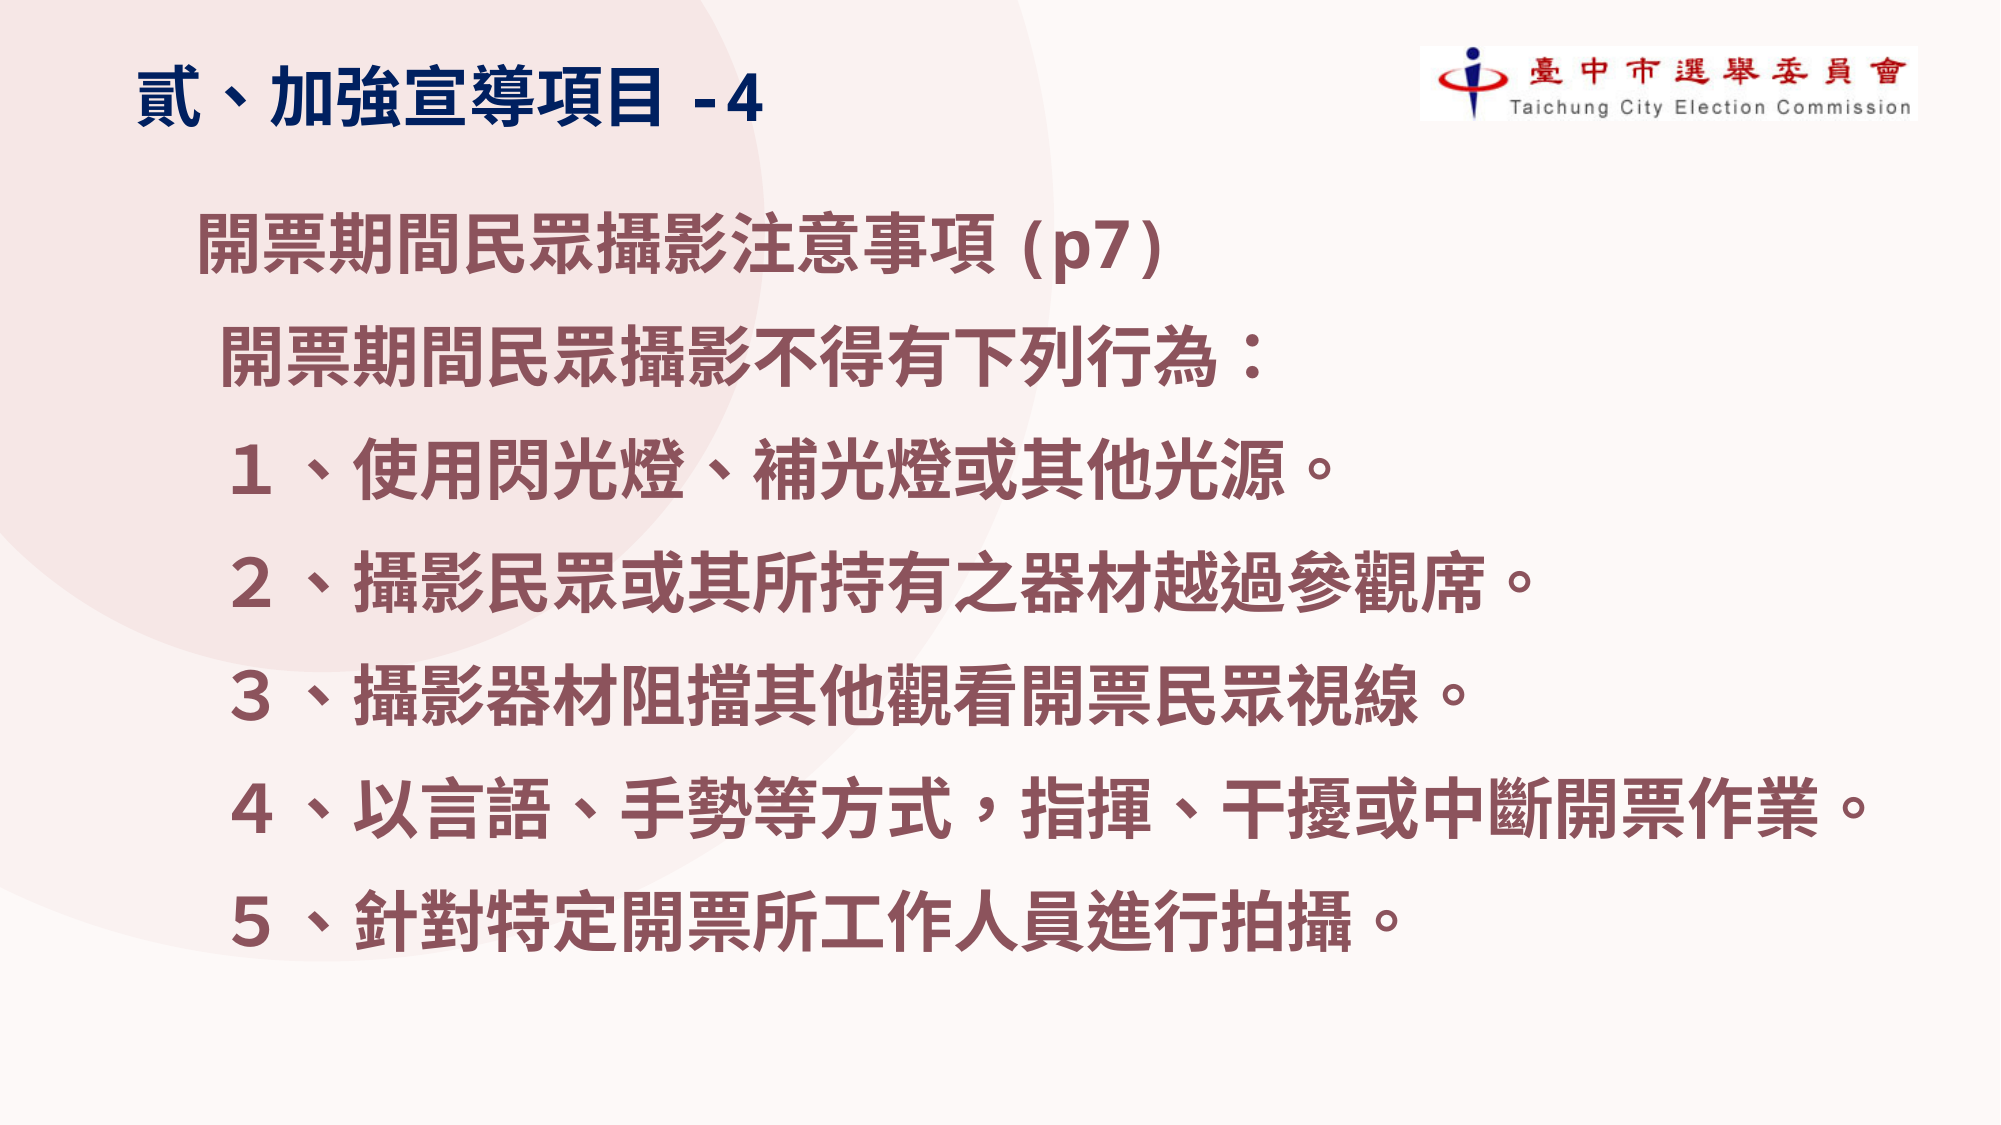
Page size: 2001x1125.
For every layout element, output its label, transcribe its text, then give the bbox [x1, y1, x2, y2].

title 貳、加強宣導項目-4 [120, 35, 1918, 166]
list 開票期間民眾攝影注意事項(p7) 開票期間民眾攝影不得有下列行為： １、使用閃光燈、補光燈或其他光源。 ２、攝影民眾或其所持有之器材越過參觀席。 ３、攝影器材阻擋其他觀看開票民眾視線。 ４、以言語、手勢等方式，指揮、干擾或中斷開票作業。 ５、針對特定開票所工作人員進行拍攝。 [120, 185, 1918, 1023]
